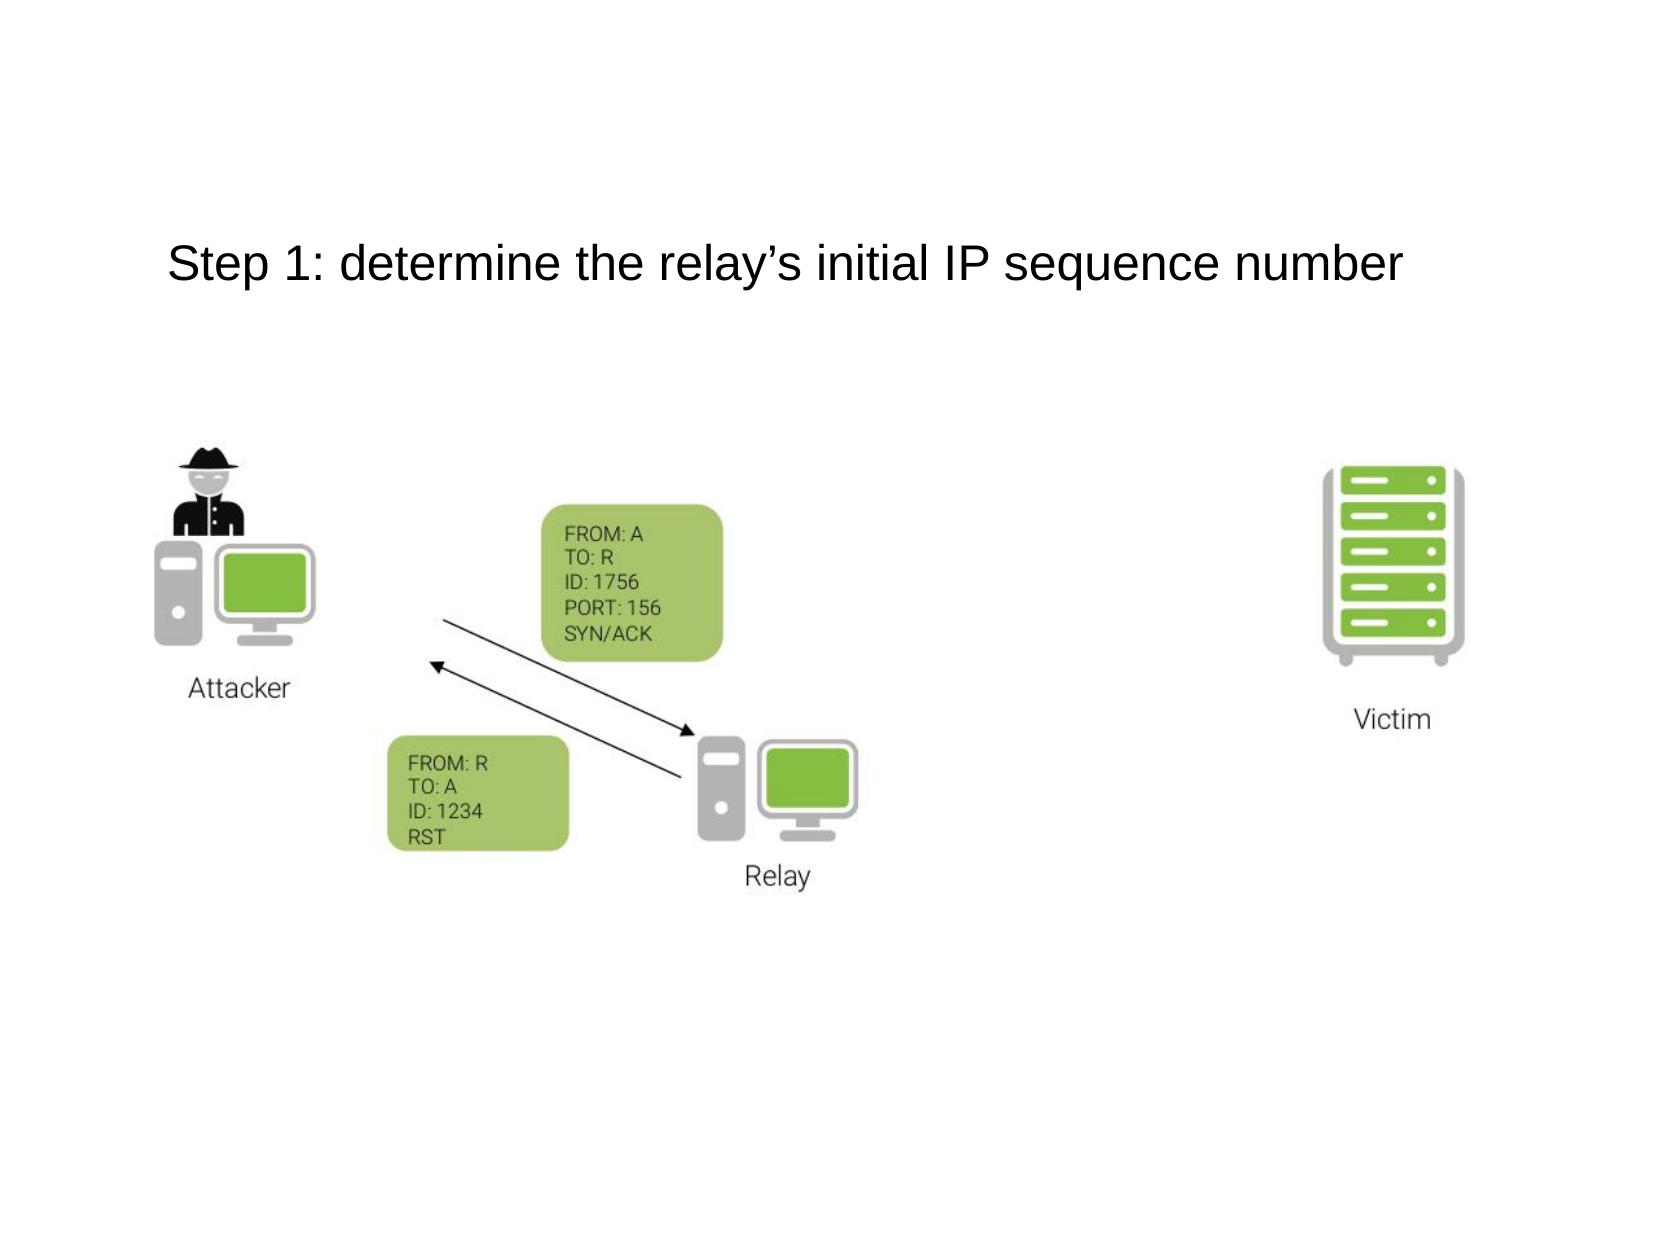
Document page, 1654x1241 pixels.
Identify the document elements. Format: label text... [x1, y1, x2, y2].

title Step 1: determine the relay’s initial IP sequence number [71, 195, 1501, 387]
picture [82, 356, 1571, 944]
